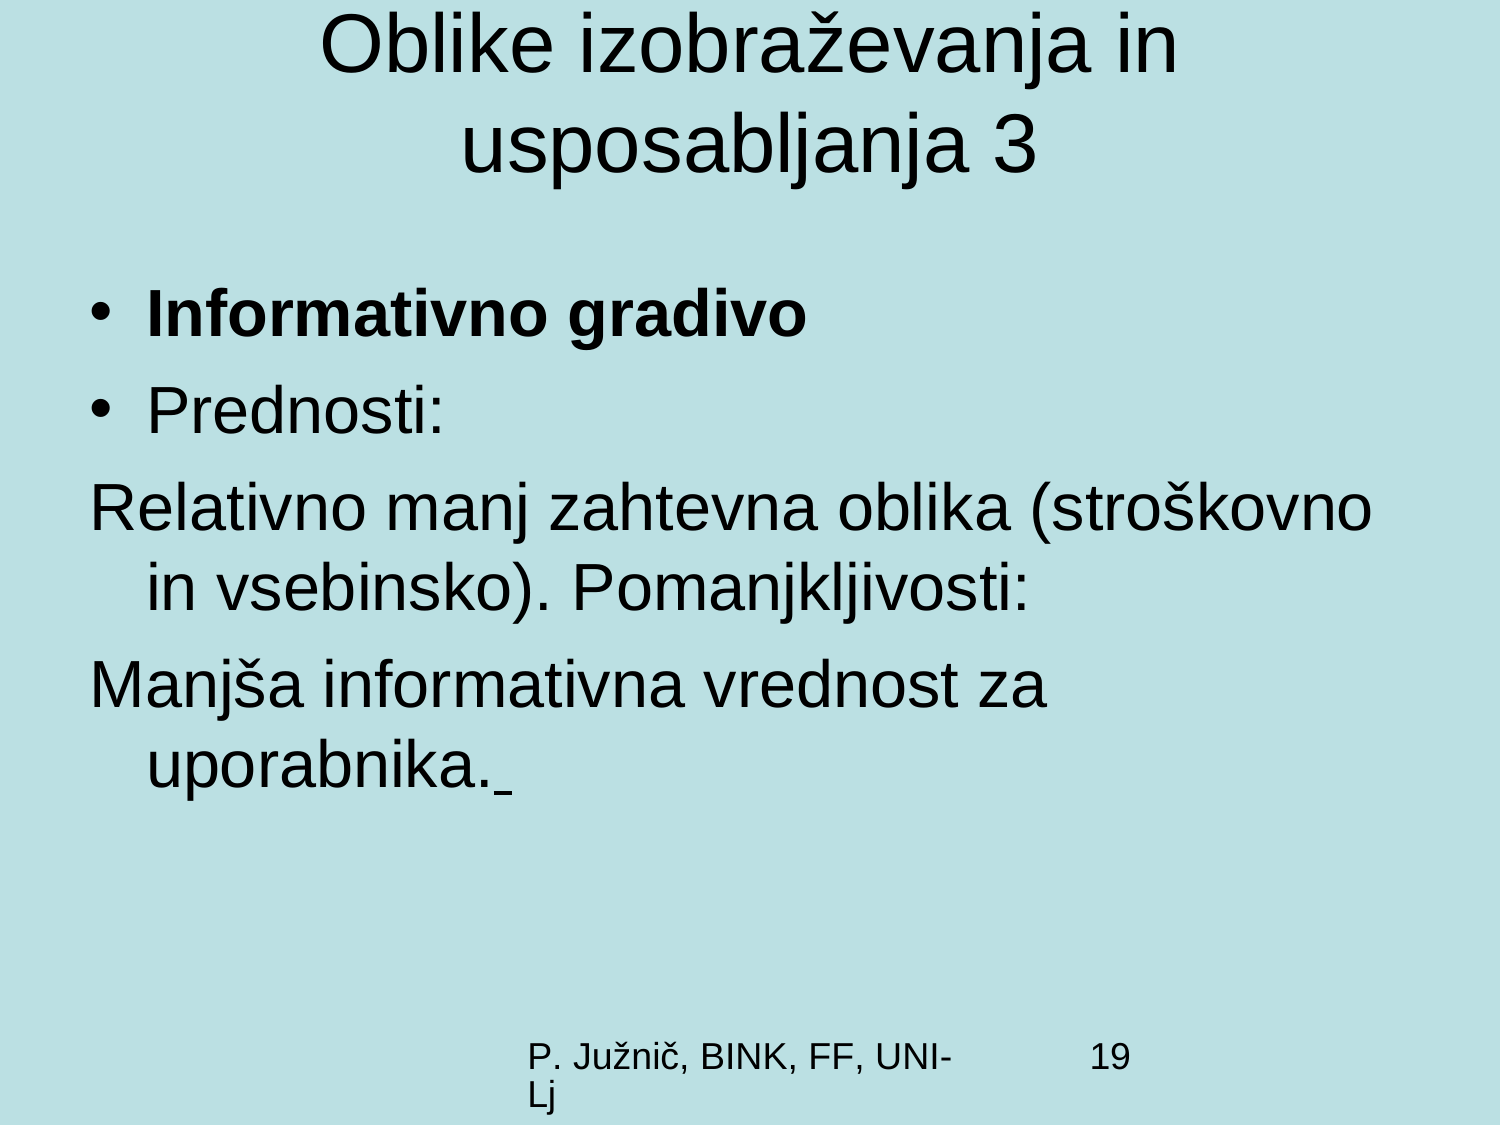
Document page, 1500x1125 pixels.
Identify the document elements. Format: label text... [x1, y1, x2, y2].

list Informativno gradivo Prednosti: Relativno manj zahtevna oblika (stroškovno in vsebinsko). Pomanjkljivosti: Manjša informativna vrednost za uporabnika. [75, 262, 1426, 1006]
title Oblike izobraževanja in usposabljanja 3 [75, 0, 1426, 262]
